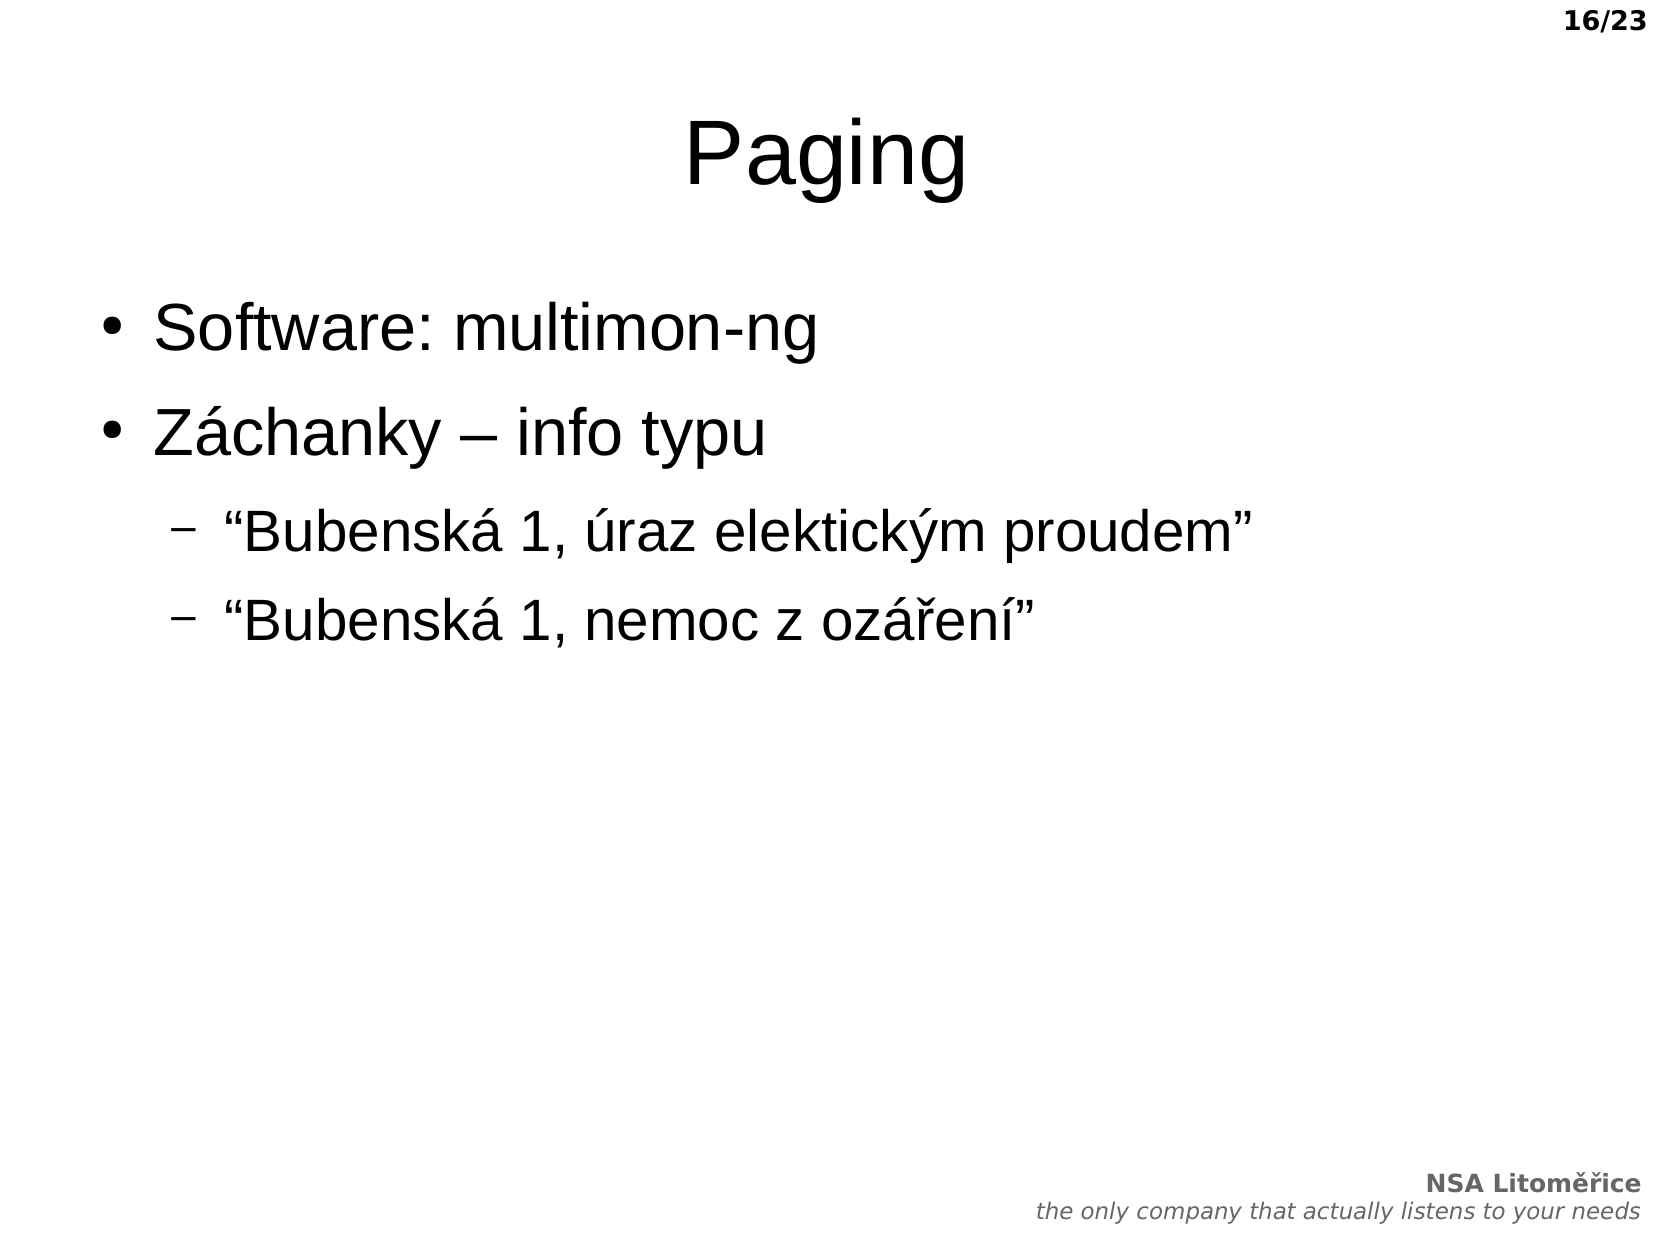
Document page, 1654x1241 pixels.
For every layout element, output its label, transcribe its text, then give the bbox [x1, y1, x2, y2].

title Paging [82, 49, 1571, 257]
list Software: multimon-ng Záchanky – info typu “Bubenská 1, úraz elektickým proudem” “Bubenská 1, nemoc z ozáření” [82, 290, 1571, 1010]
